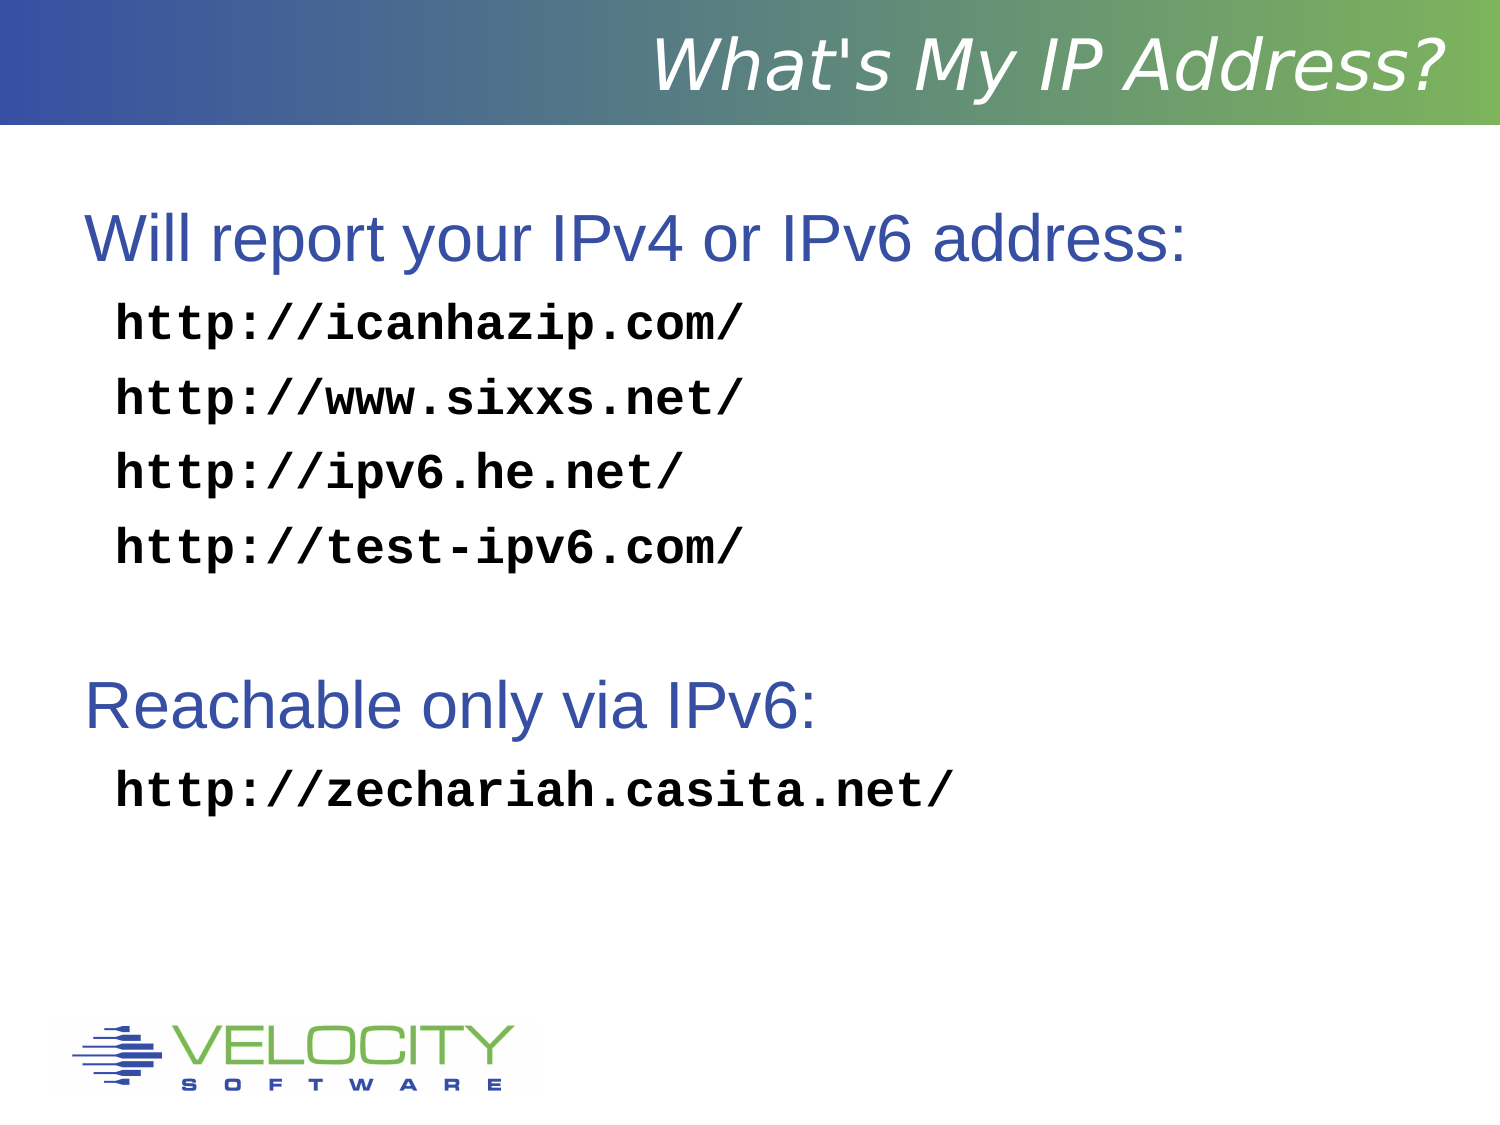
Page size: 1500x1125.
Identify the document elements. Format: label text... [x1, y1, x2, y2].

title What's My IP Address? [62, 12, 1463, 113]
picture [50, 1021, 538, 1094]
list Will report your IPv4 or IPv6 address: http://icanhazip.com/ http://www.sixxs.net/ http://ipv6.he.net/ http://test-ipv6.com/ Reachable only via IPv6: http://zechariah.casita.net/ [70, 187, 1438, 988]
